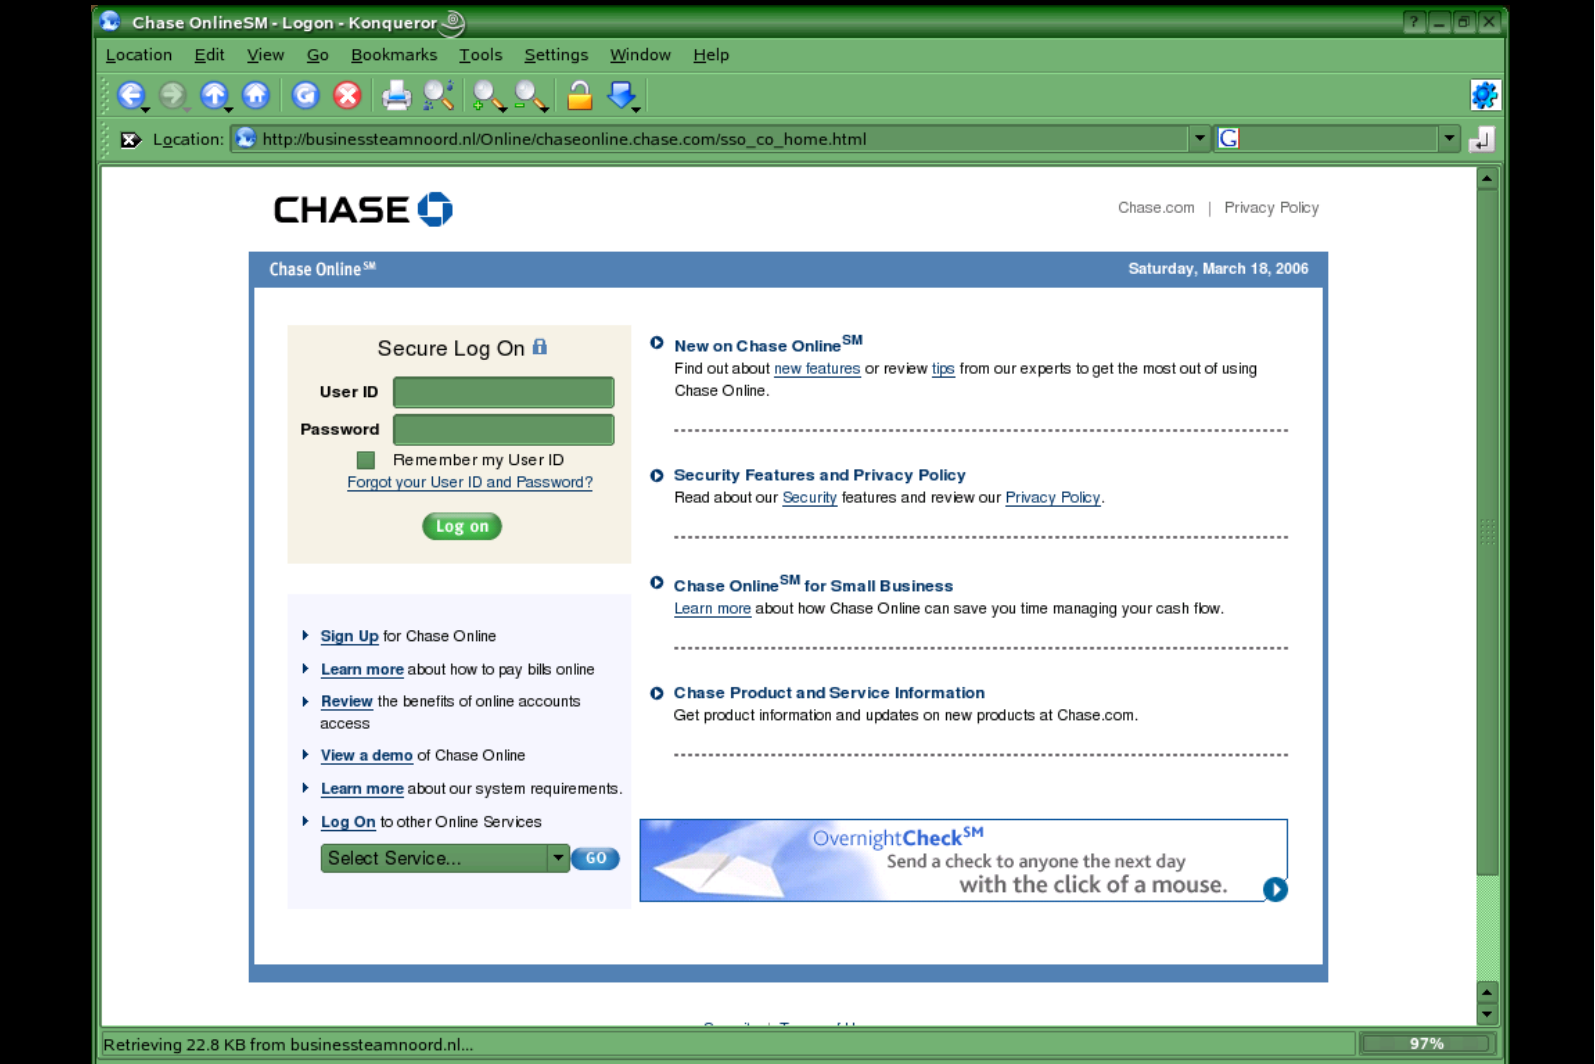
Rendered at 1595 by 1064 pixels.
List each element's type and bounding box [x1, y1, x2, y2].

picture [91, 5, 1510, 1064]
